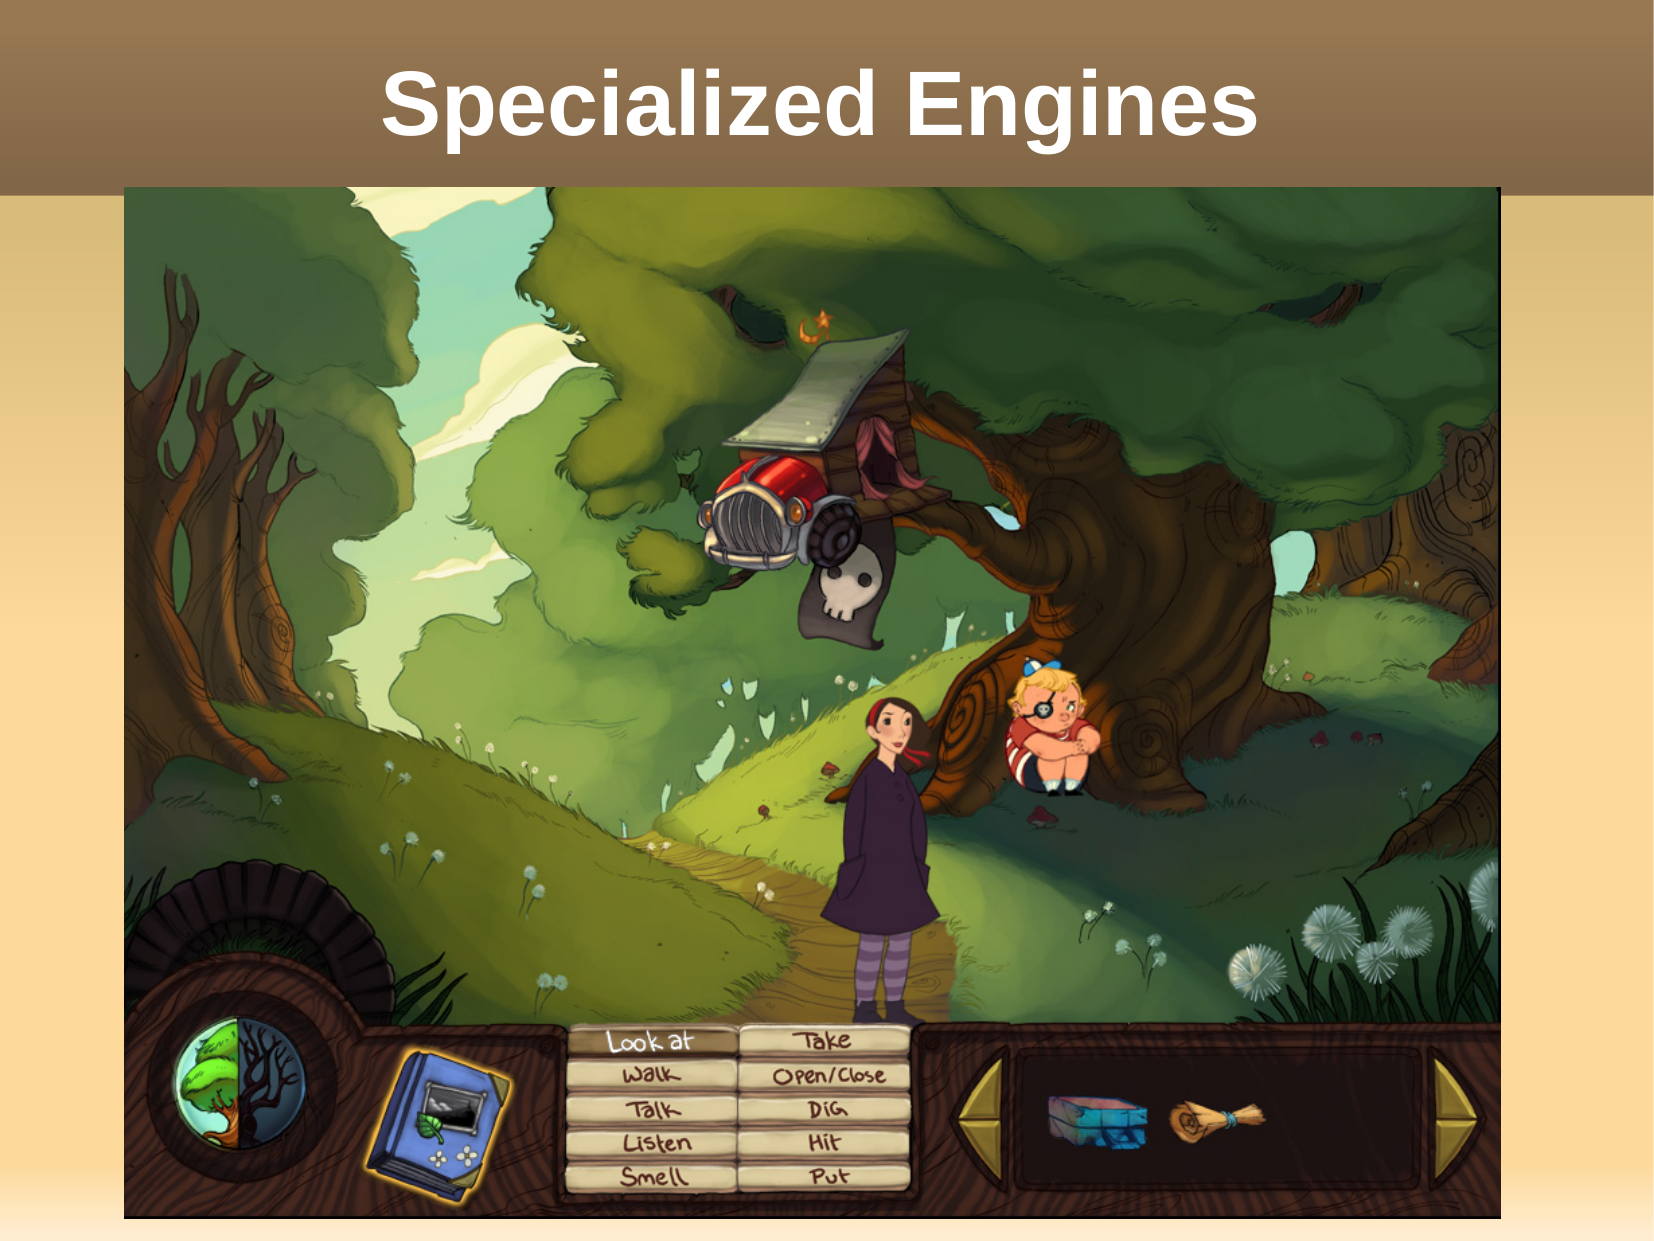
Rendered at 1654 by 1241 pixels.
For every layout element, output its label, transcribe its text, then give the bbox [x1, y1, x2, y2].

picture [0, 0, 1654, 1241]
title Specialized Engines [76, 0, 1565, 208]
